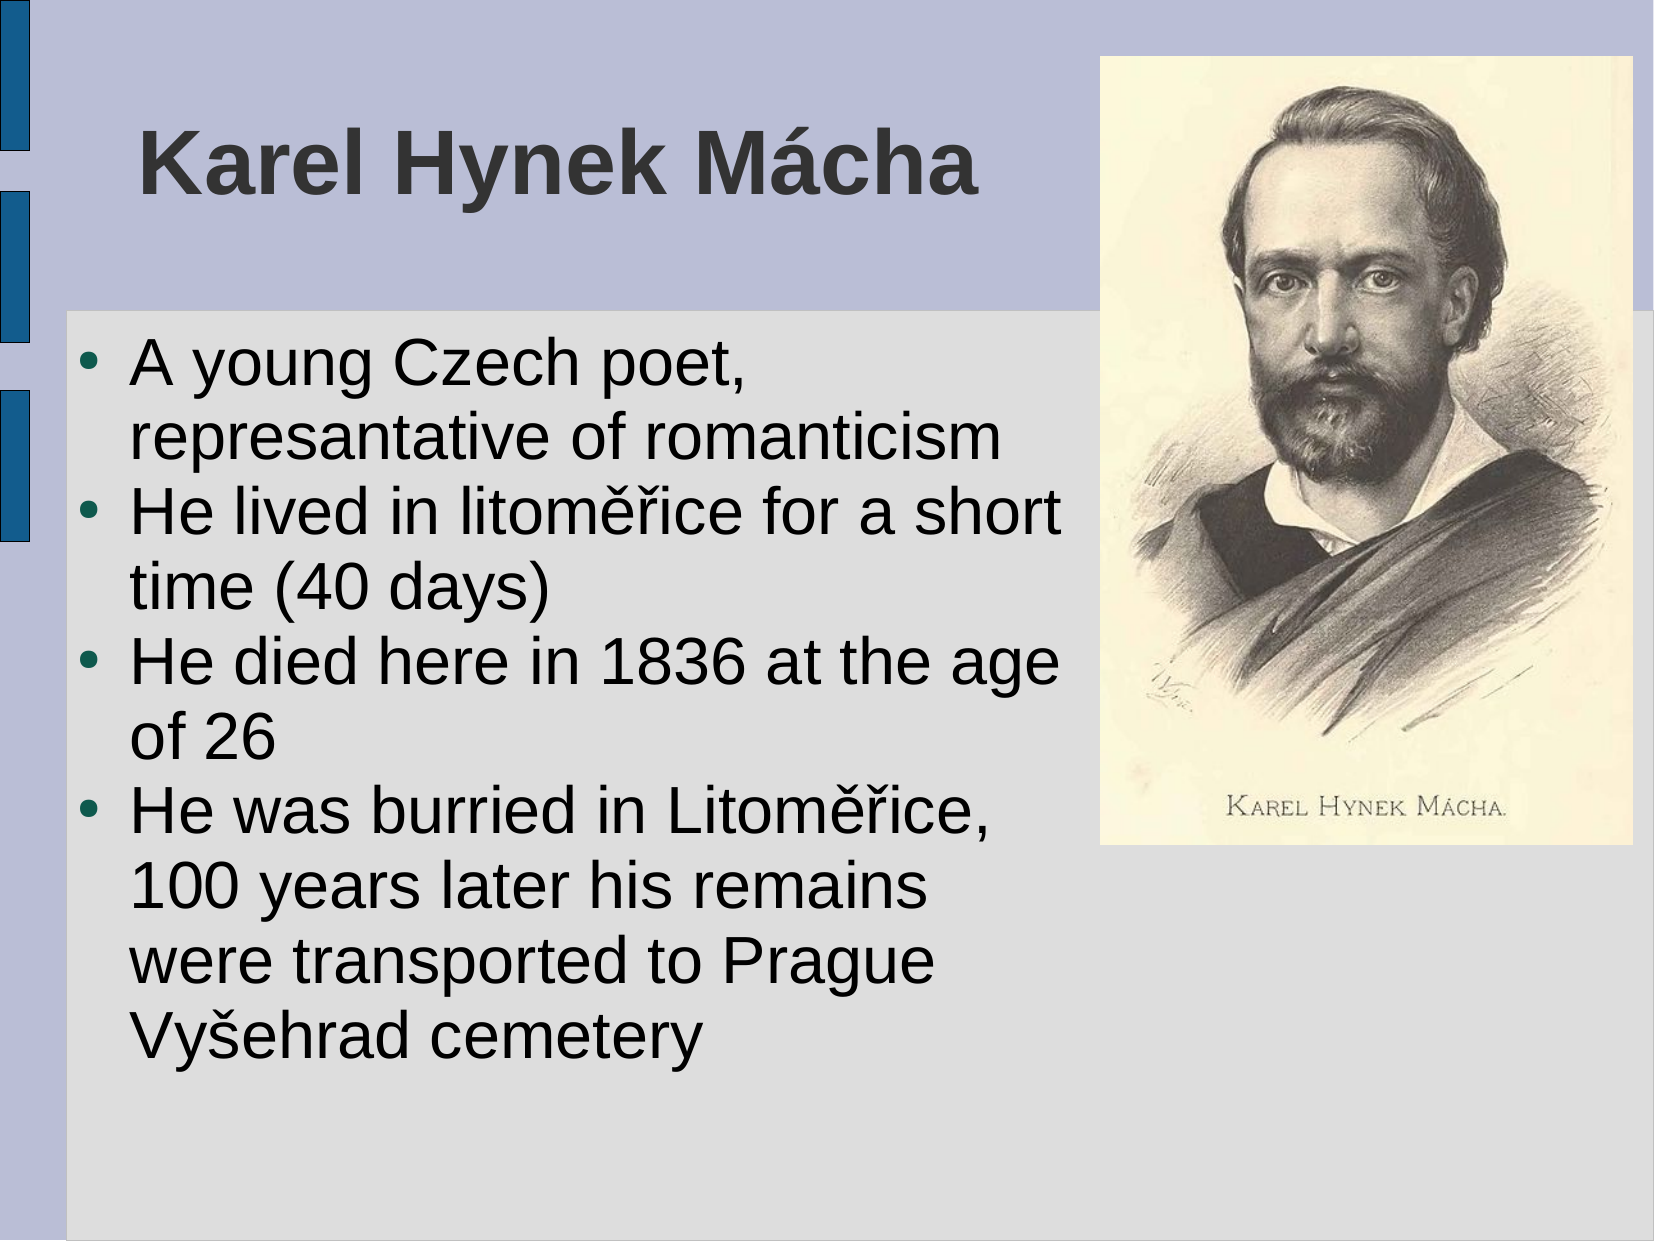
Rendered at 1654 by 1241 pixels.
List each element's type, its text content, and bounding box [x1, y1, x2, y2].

picture [1100, 56, 1633, 845]
list A young Czech poet, represantative of romanticism He lived in litoměřice for a short time (40 days) He died here in 1836 at the age of 26 He was burried in Litoměřice, 100 years later his remains were transported to Prague Vyšehrad cemetery [59, 324, 1093, 1195]
title Karel Hynek Mácha [0, 59, 1100, 267]
